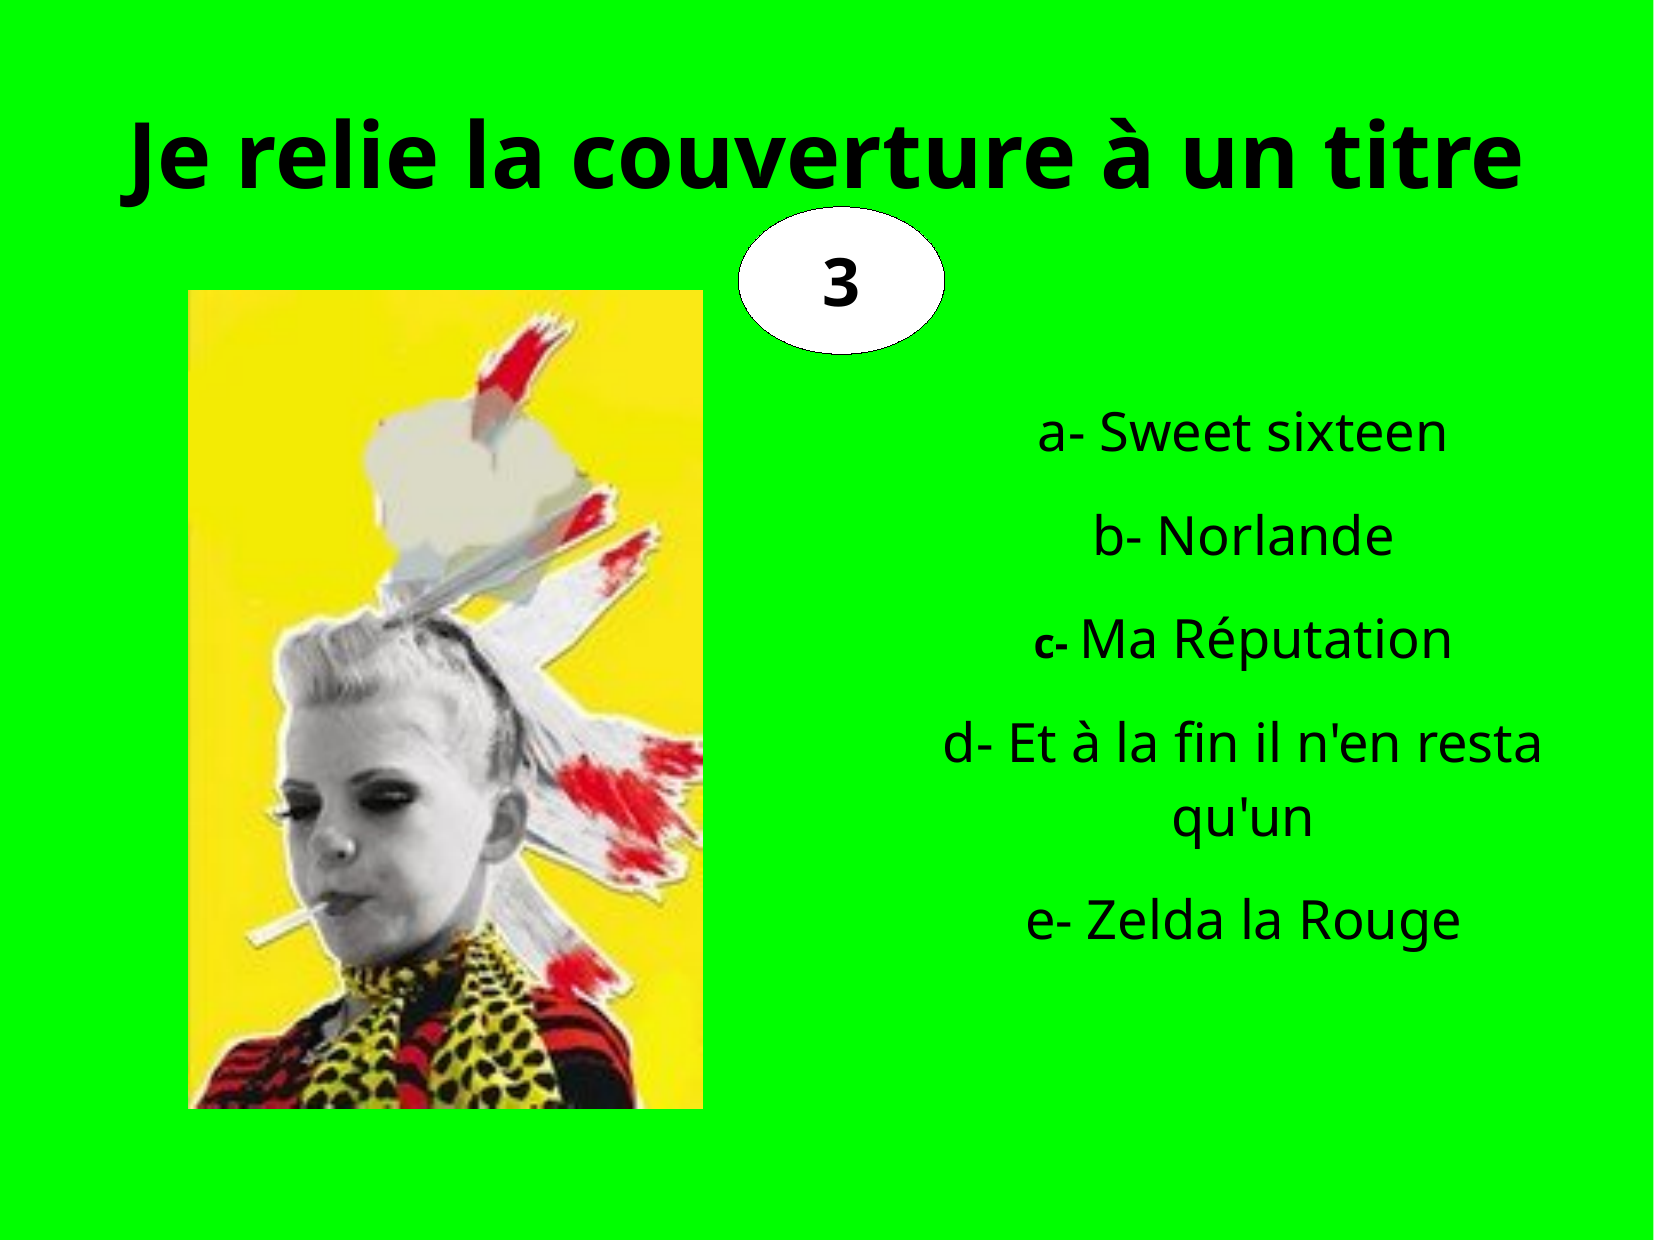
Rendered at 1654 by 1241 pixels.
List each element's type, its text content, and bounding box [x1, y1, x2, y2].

title Je relie la couverture à un titre [82, 56, 1571, 250]
text_box 3 [738, 206, 945, 355]
list a- Sweet sixteen b- Norlande c- Ma Réputation d- Et à la fin il n'en resta qu'un e- Zelda la Rouge [845, 290, 1572, 1094]
picture [188, 290, 703, 1109]
